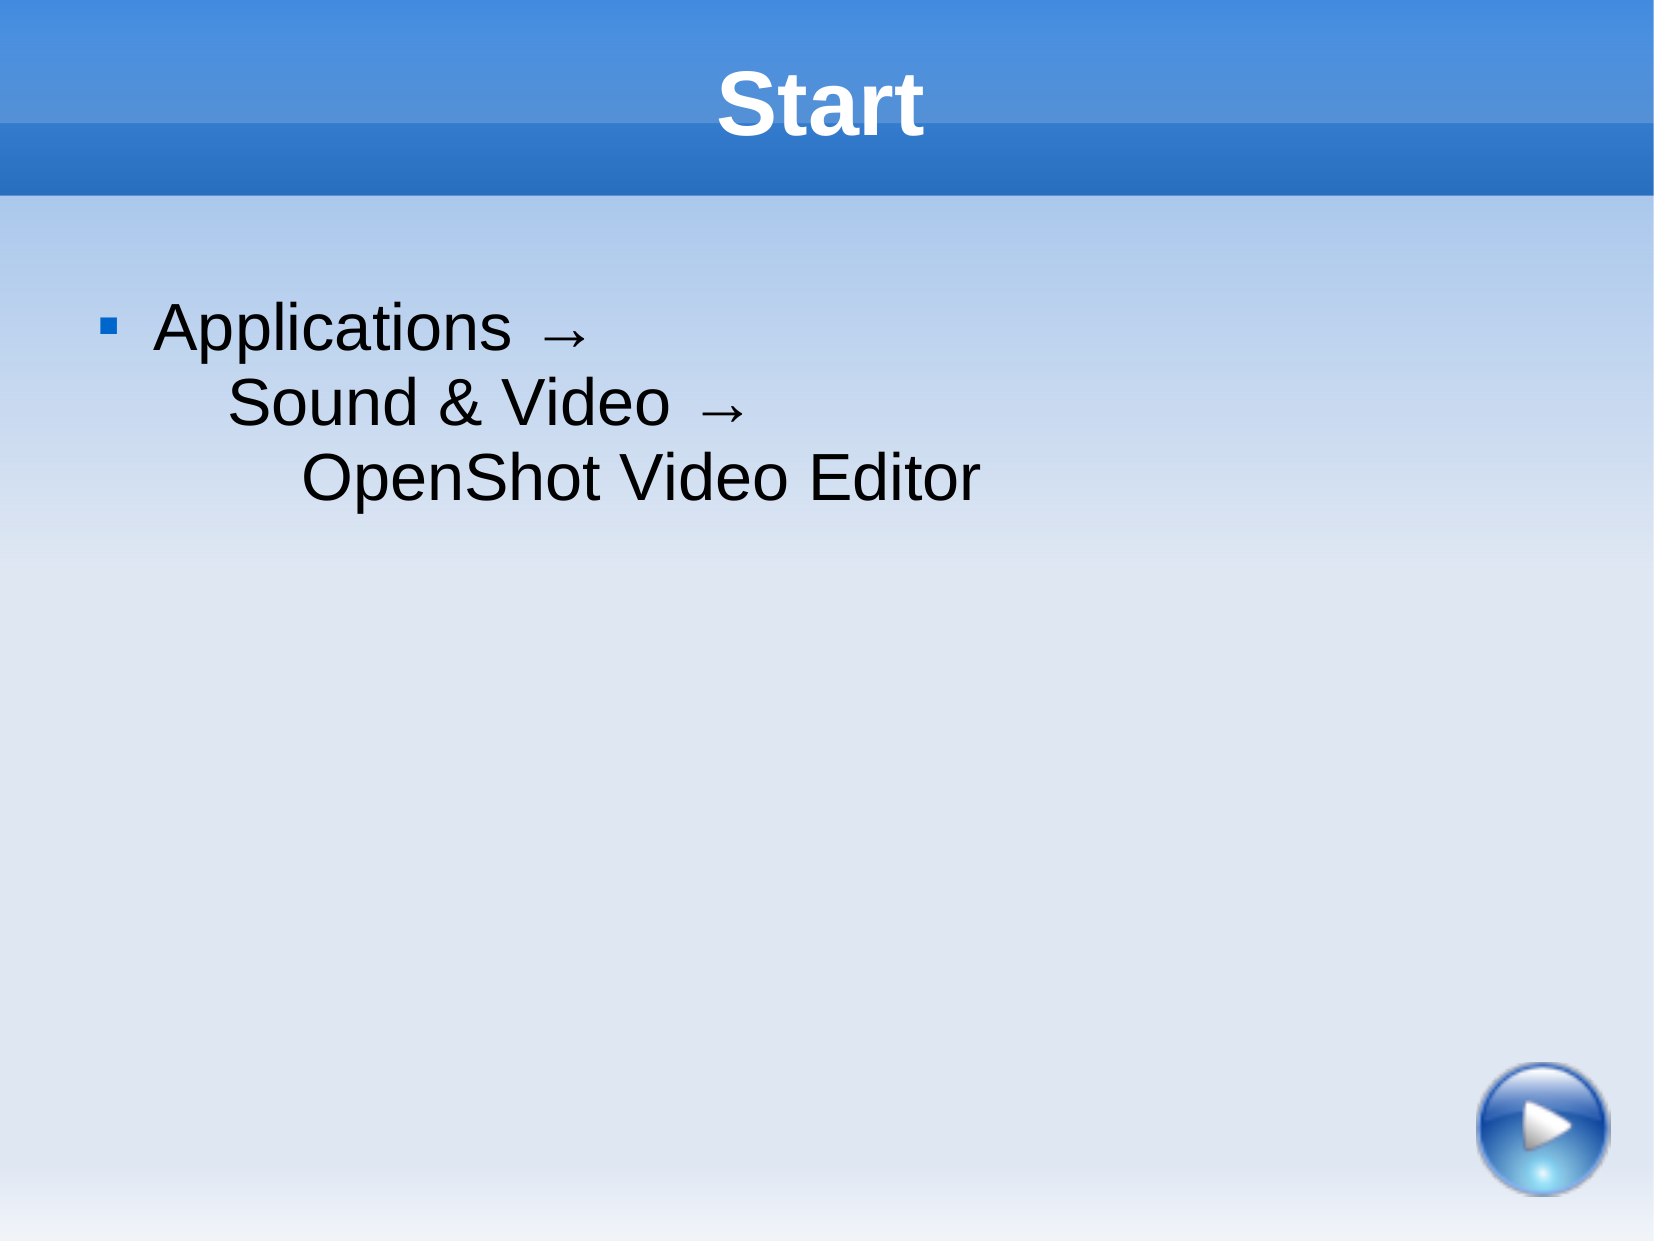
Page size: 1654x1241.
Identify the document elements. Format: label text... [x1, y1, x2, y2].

list Applications → Sound & Video → OpenShot Video Editor [82, 290, 1571, 1094]
title Start [76, 7, 1565, 200]
picture [0, 0, 1654, 1241]
